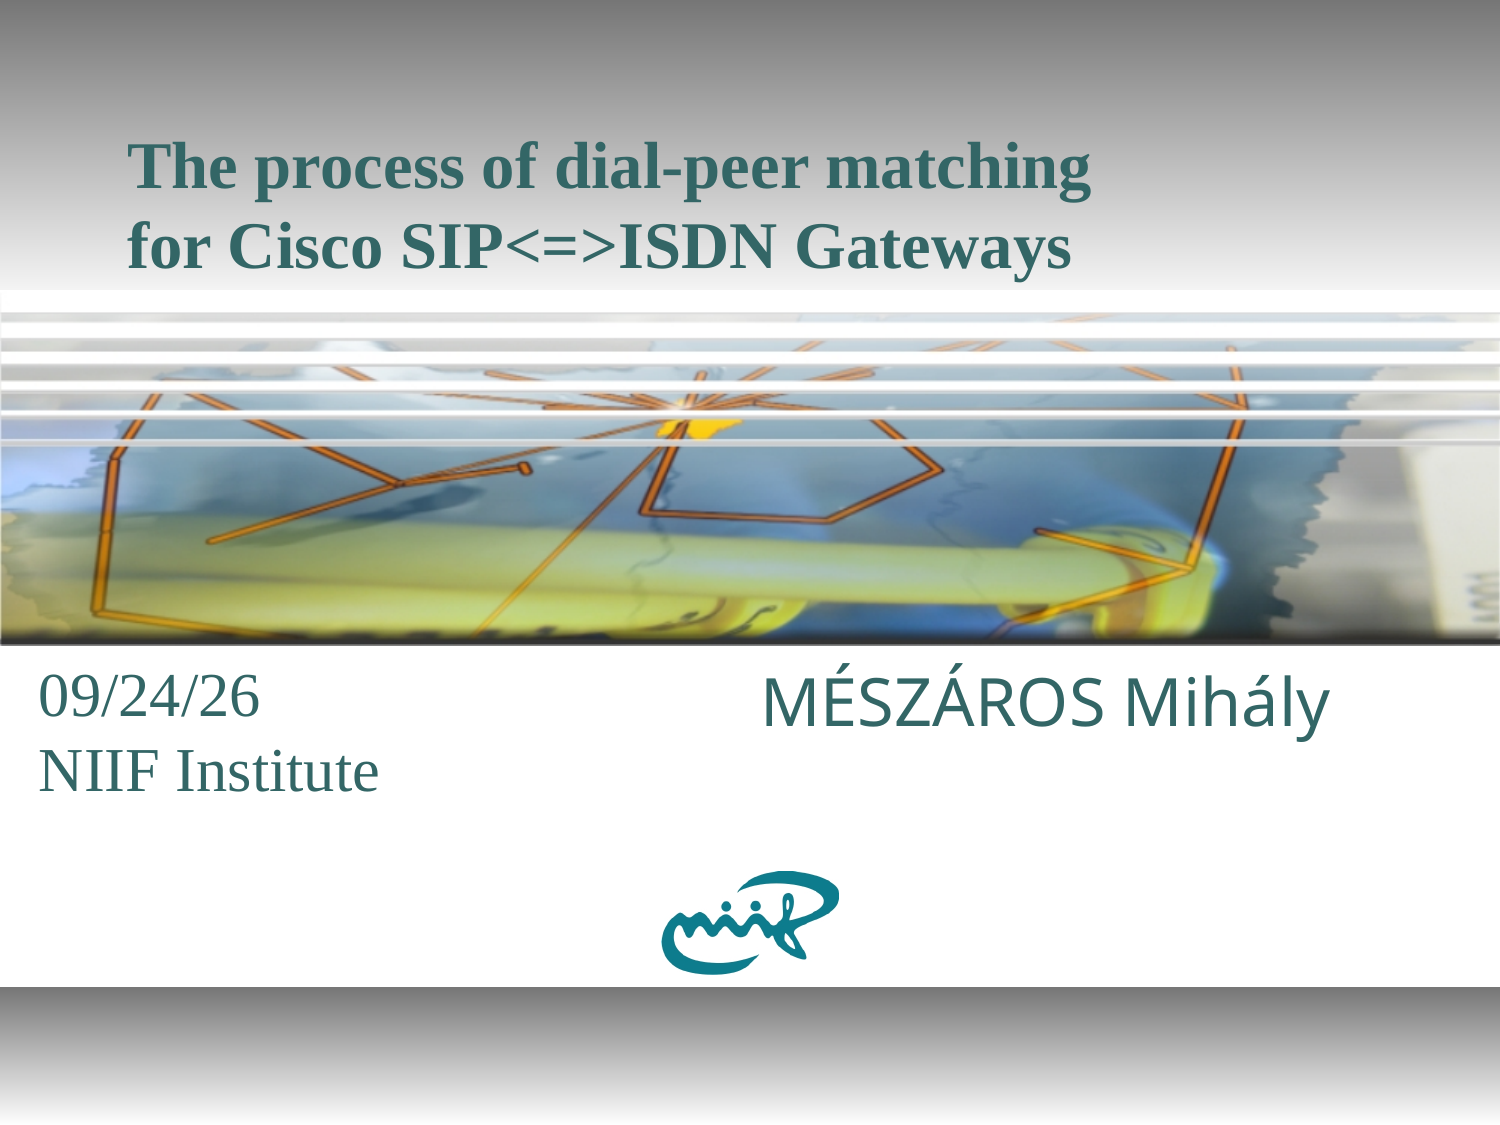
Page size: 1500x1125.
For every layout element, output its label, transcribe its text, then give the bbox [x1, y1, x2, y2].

text_box 12/02/09 [24, 656, 479, 736]
text_box NIIF Institute [24, 729, 922, 824]
picture [0, 290, 1500, 646]
picture [661, 894, 839, 975]
title The process of dial-peer matching for Cisco SIP<=>ISDN Gateways [112, 101, 1388, 303]
subtitle MÉSZÁROS Mihály [614, 651, 1478, 894]
